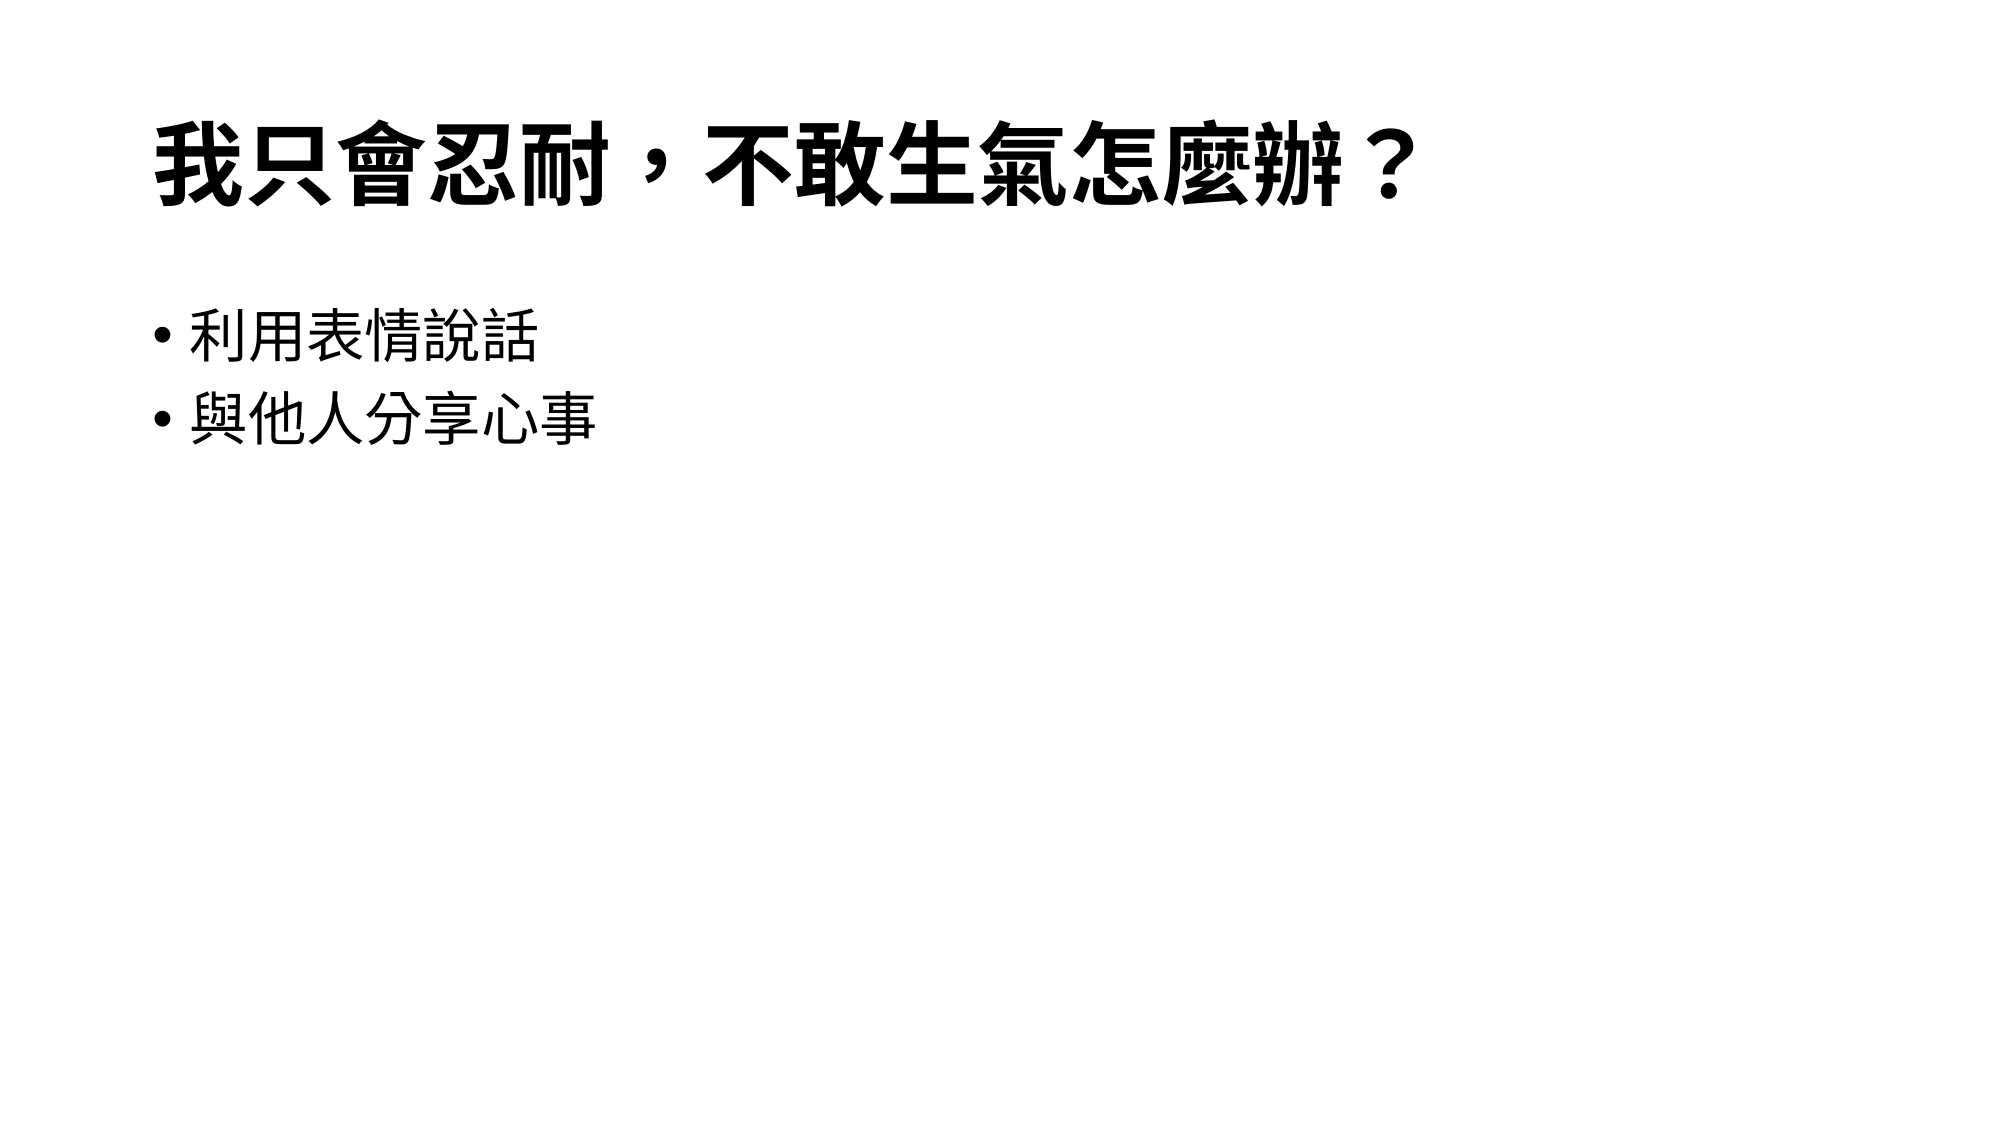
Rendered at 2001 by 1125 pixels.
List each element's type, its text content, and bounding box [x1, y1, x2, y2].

title 我只會忍耐，不敢生氣怎麼辦？ [137, 59, 1863, 278]
list 利用表情說話 與他人分享心事 [137, 299, 1863, 1014]
